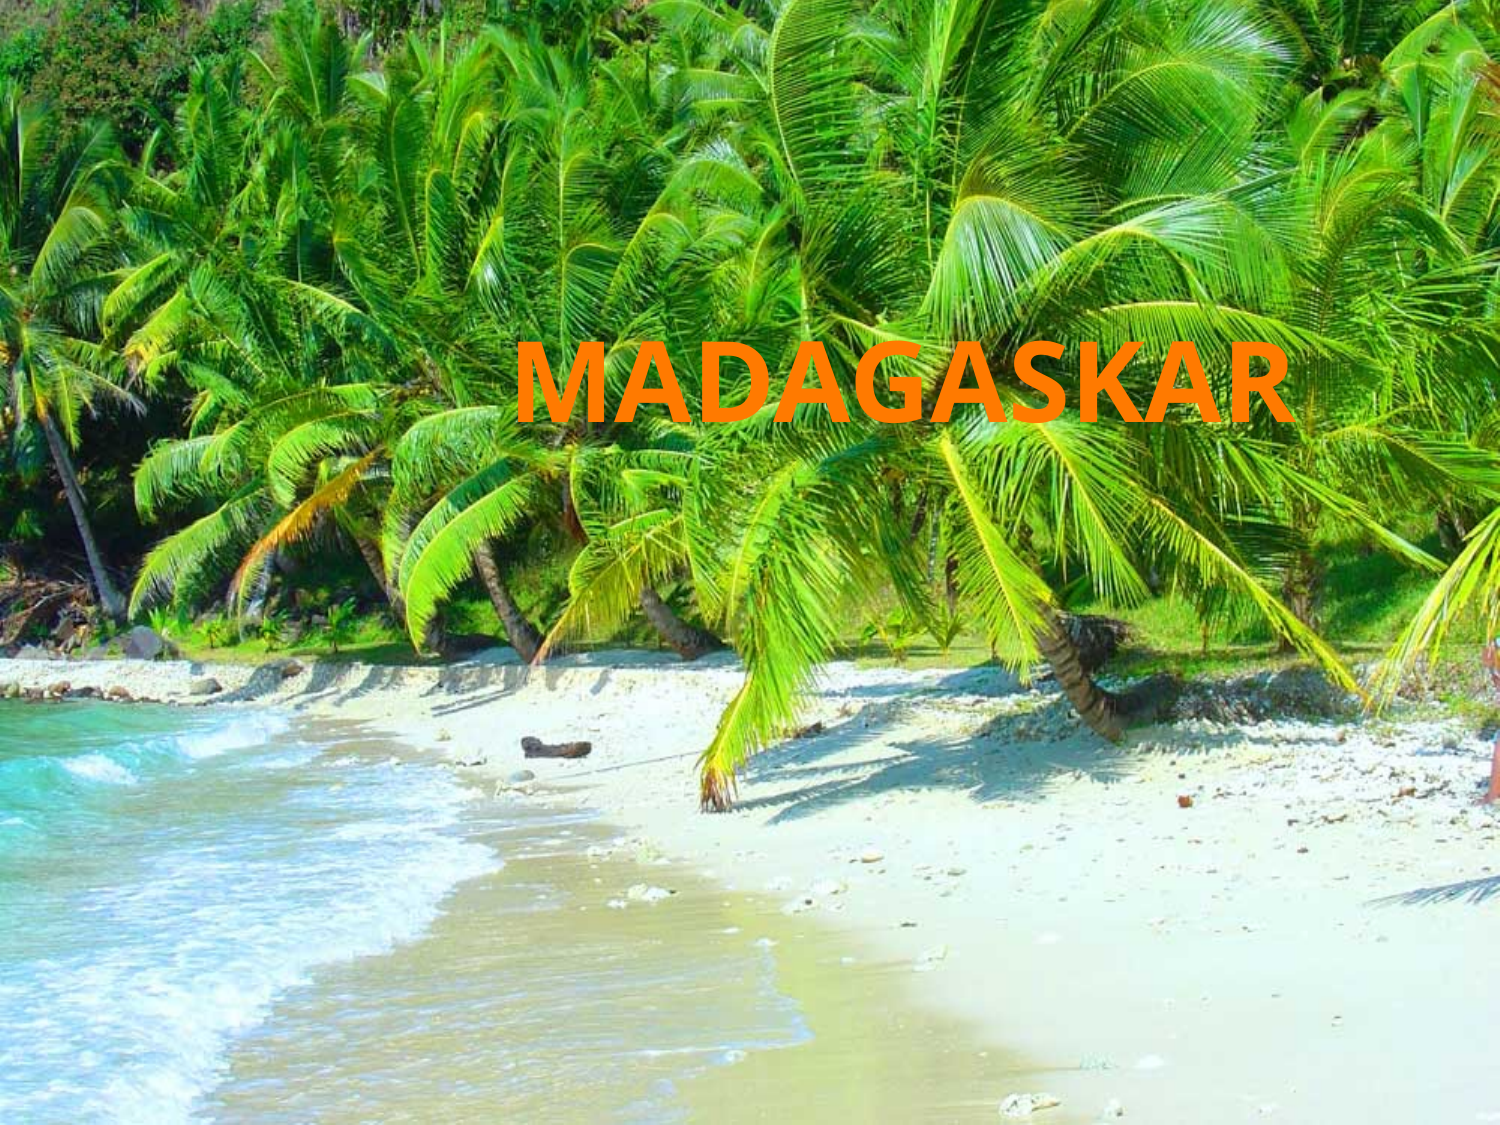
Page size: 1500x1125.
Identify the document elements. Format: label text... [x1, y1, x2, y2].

picture [0, 0, 1500, 1125]
text_box MADAGASKAR [159, 302, 1500, 526]
